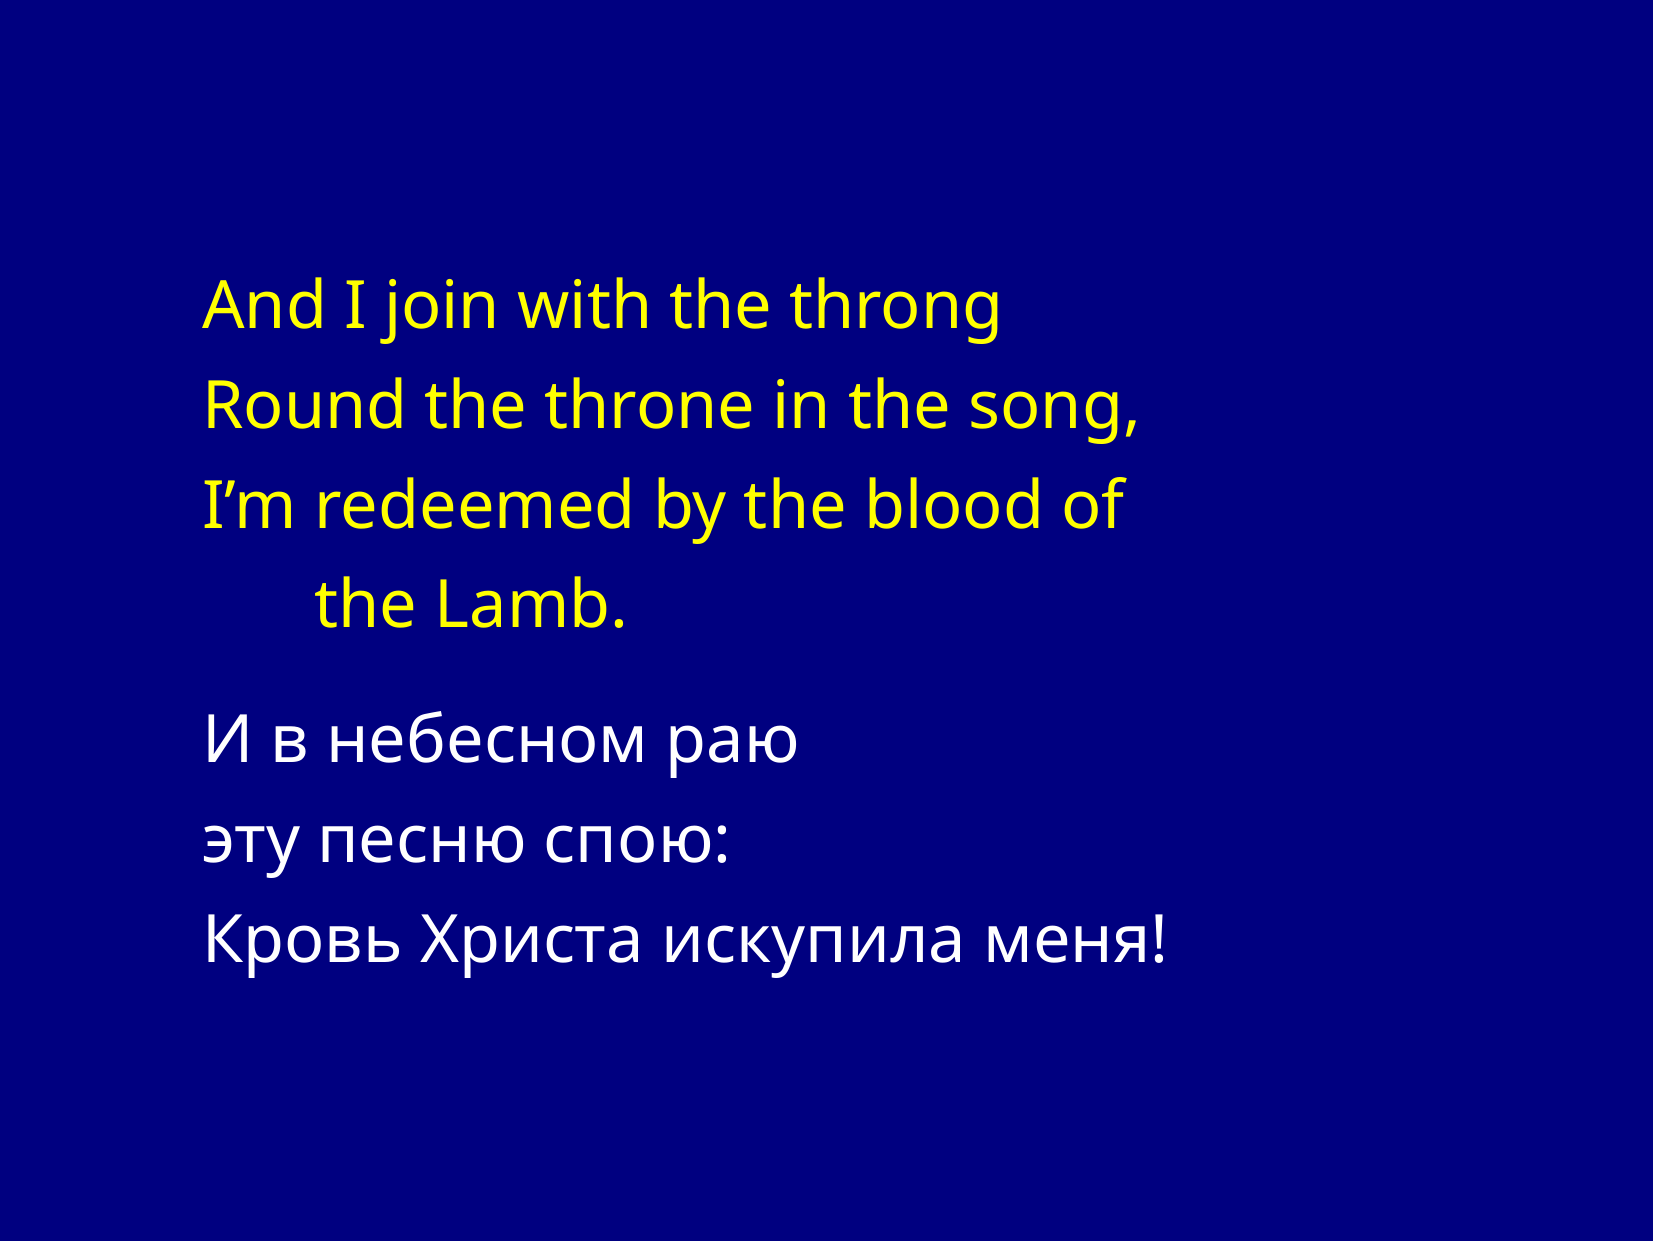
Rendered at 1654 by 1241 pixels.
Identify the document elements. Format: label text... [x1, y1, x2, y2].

text_box And I join with the throng Round the throne in the song, I’m redeemed by the blood of the Lamb. [75, 150, 1576, 638]
text_box И в небесном раю эту песню спою: Кровь Христа искупила меня! [75, 675, 1576, 1163]
